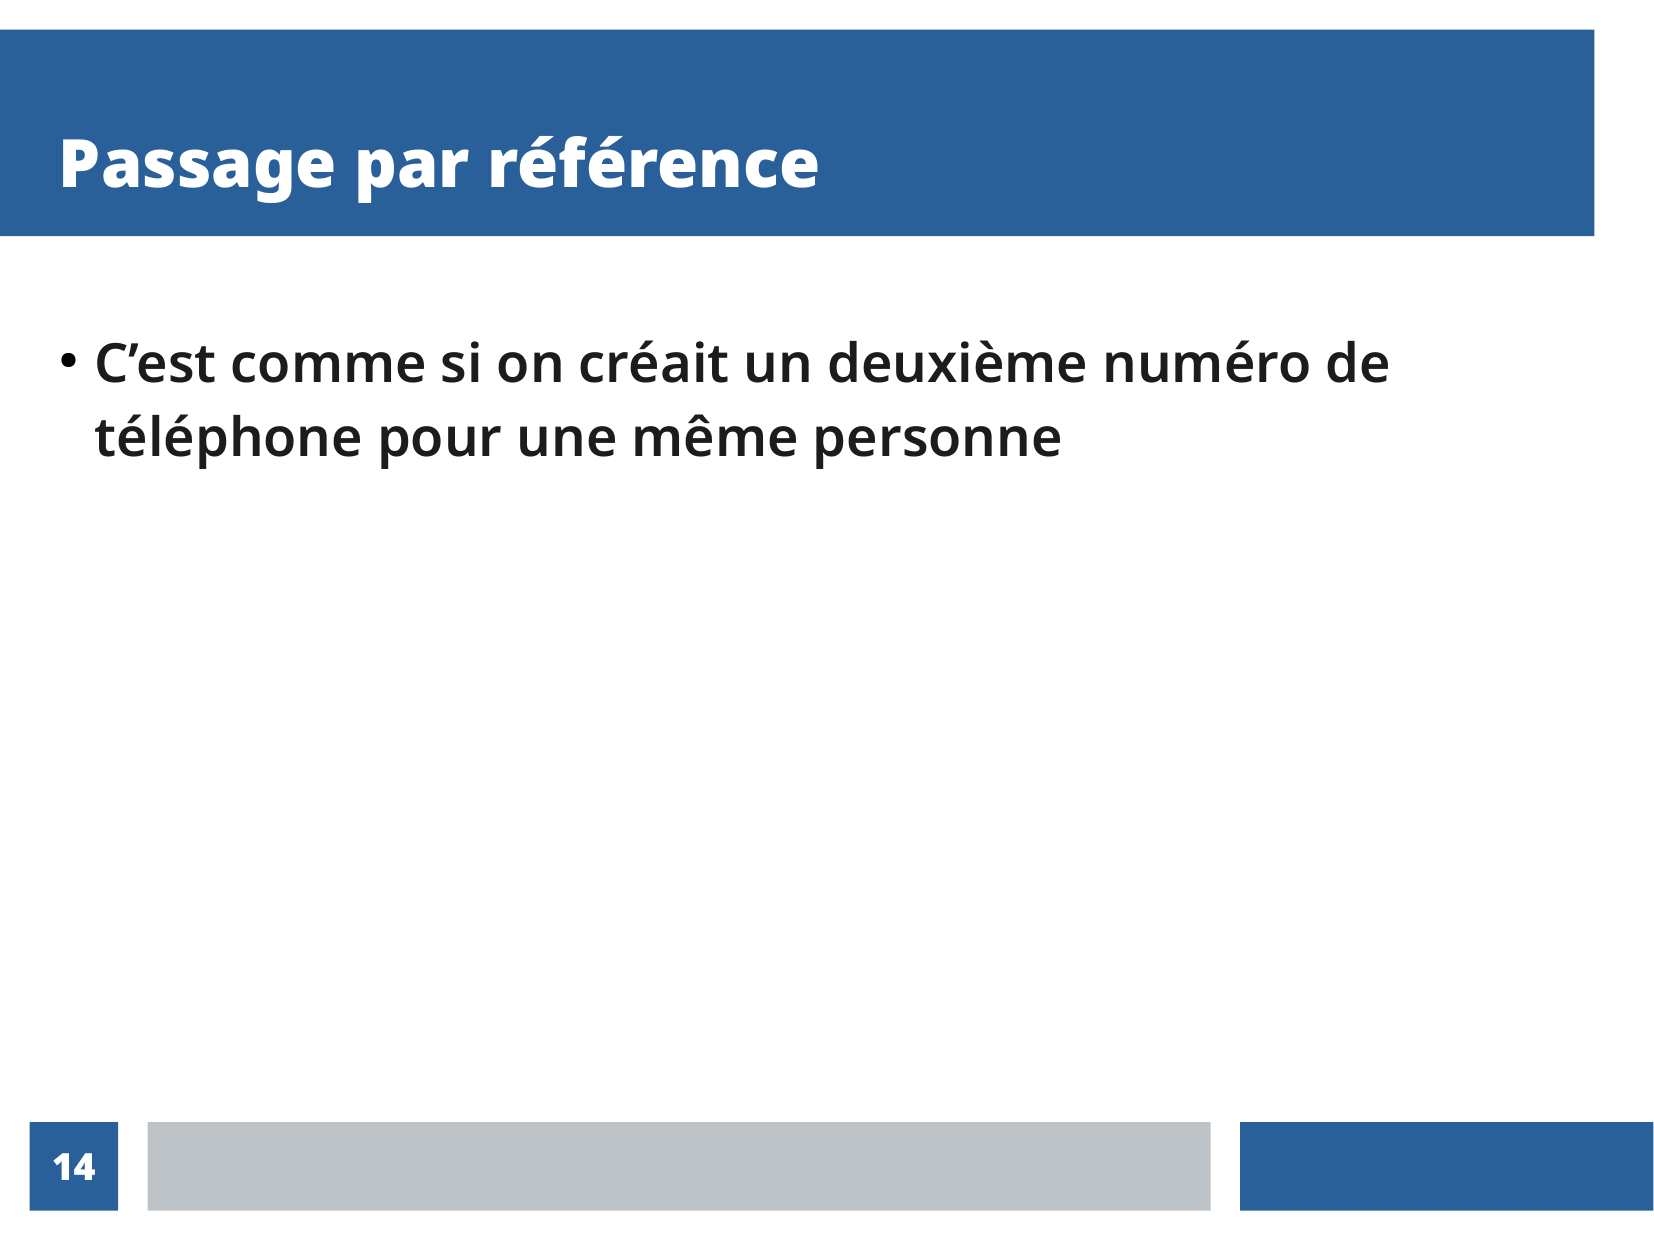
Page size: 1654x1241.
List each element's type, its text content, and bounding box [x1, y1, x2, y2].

title Passage par référence [59, 59, 1595, 207]
list C’est comme si on créait un deuxième numéro de téléphone pour une même personne [59, 324, 1565, 1093]
